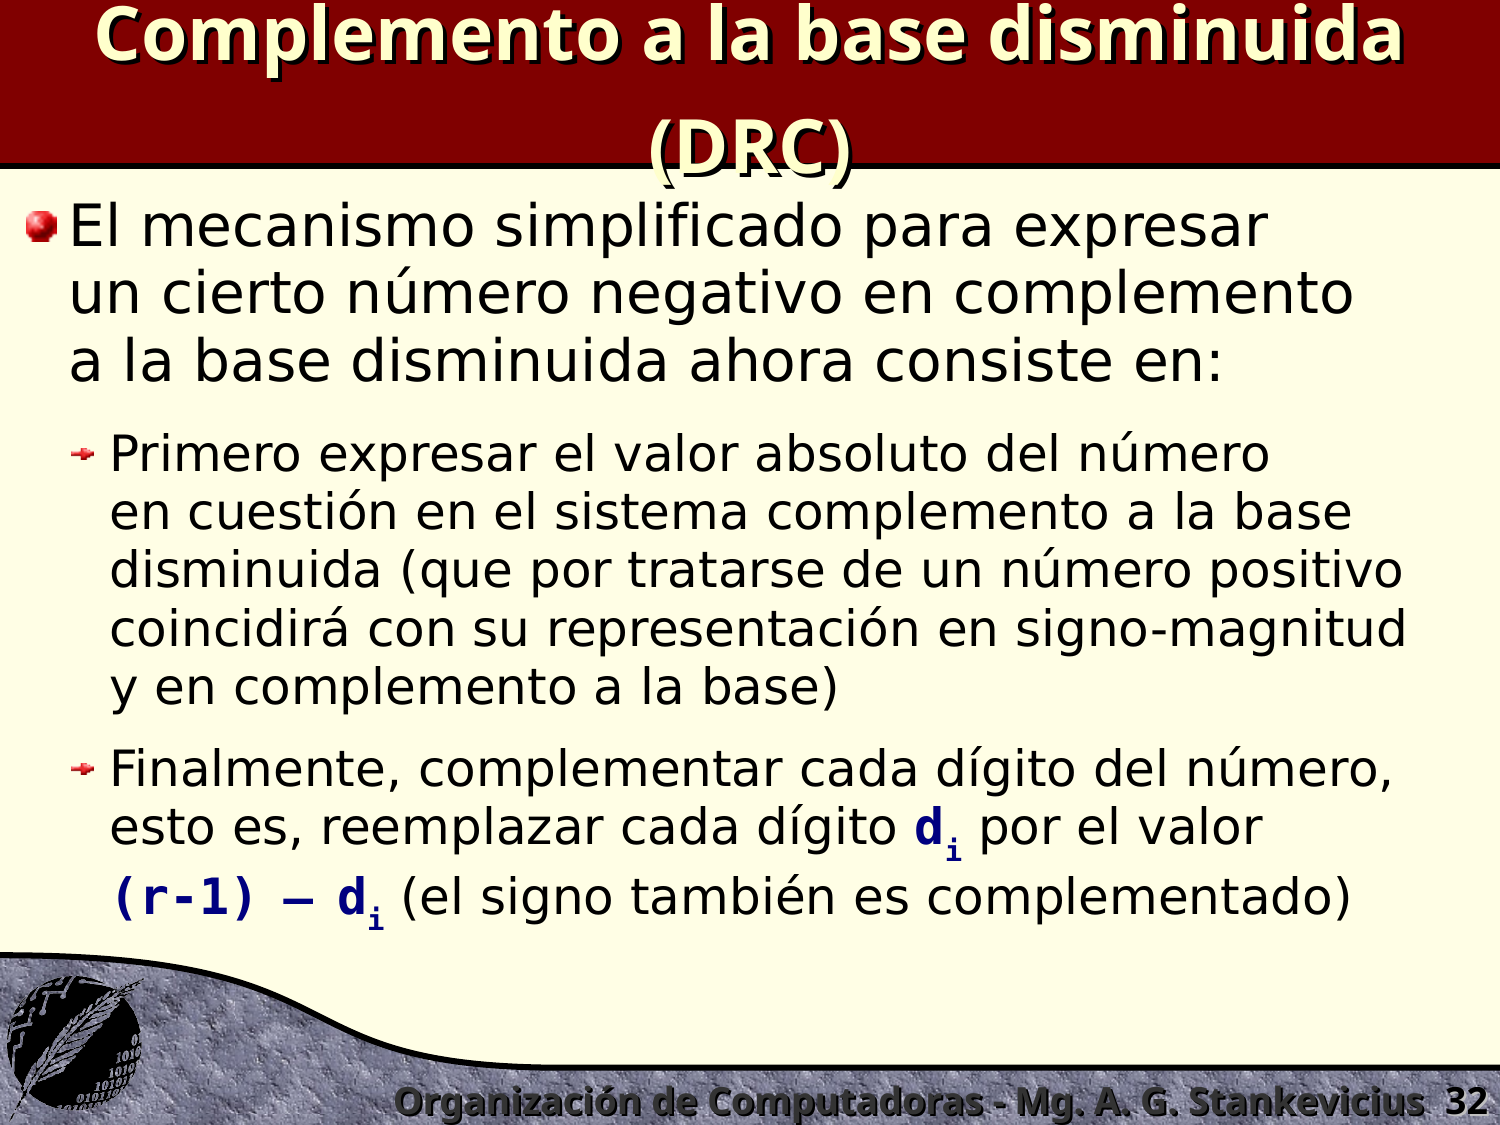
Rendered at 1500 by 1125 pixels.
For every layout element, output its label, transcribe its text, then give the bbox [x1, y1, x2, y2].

picture [802, 1100, 806, 1110]
picture [448, 1100, 455, 1110]
list El mecanismo simplificado para expresar un cierto número negativo en complemento a la base disminuida ahora consiste en: Primero expresar el valor absoluto del número en cuestión en el sistema complemento a la base disminuida (que por tratarse de un número positivo coincidirá con su representación en signo-magnitud y en complemento a la base) Finalmente, complementar cada dígito del número, esto es, reemplazar cada dígito di por el valor (r-1) – di (el signo también es complementado) [11, 192, 1486, 942]
picture [0, 959, 1500, 1125]
picture [1058, 1100, 1065, 1110]
title Complemento a la base disminuida (DRC) [15, 15, 1485, 150]
